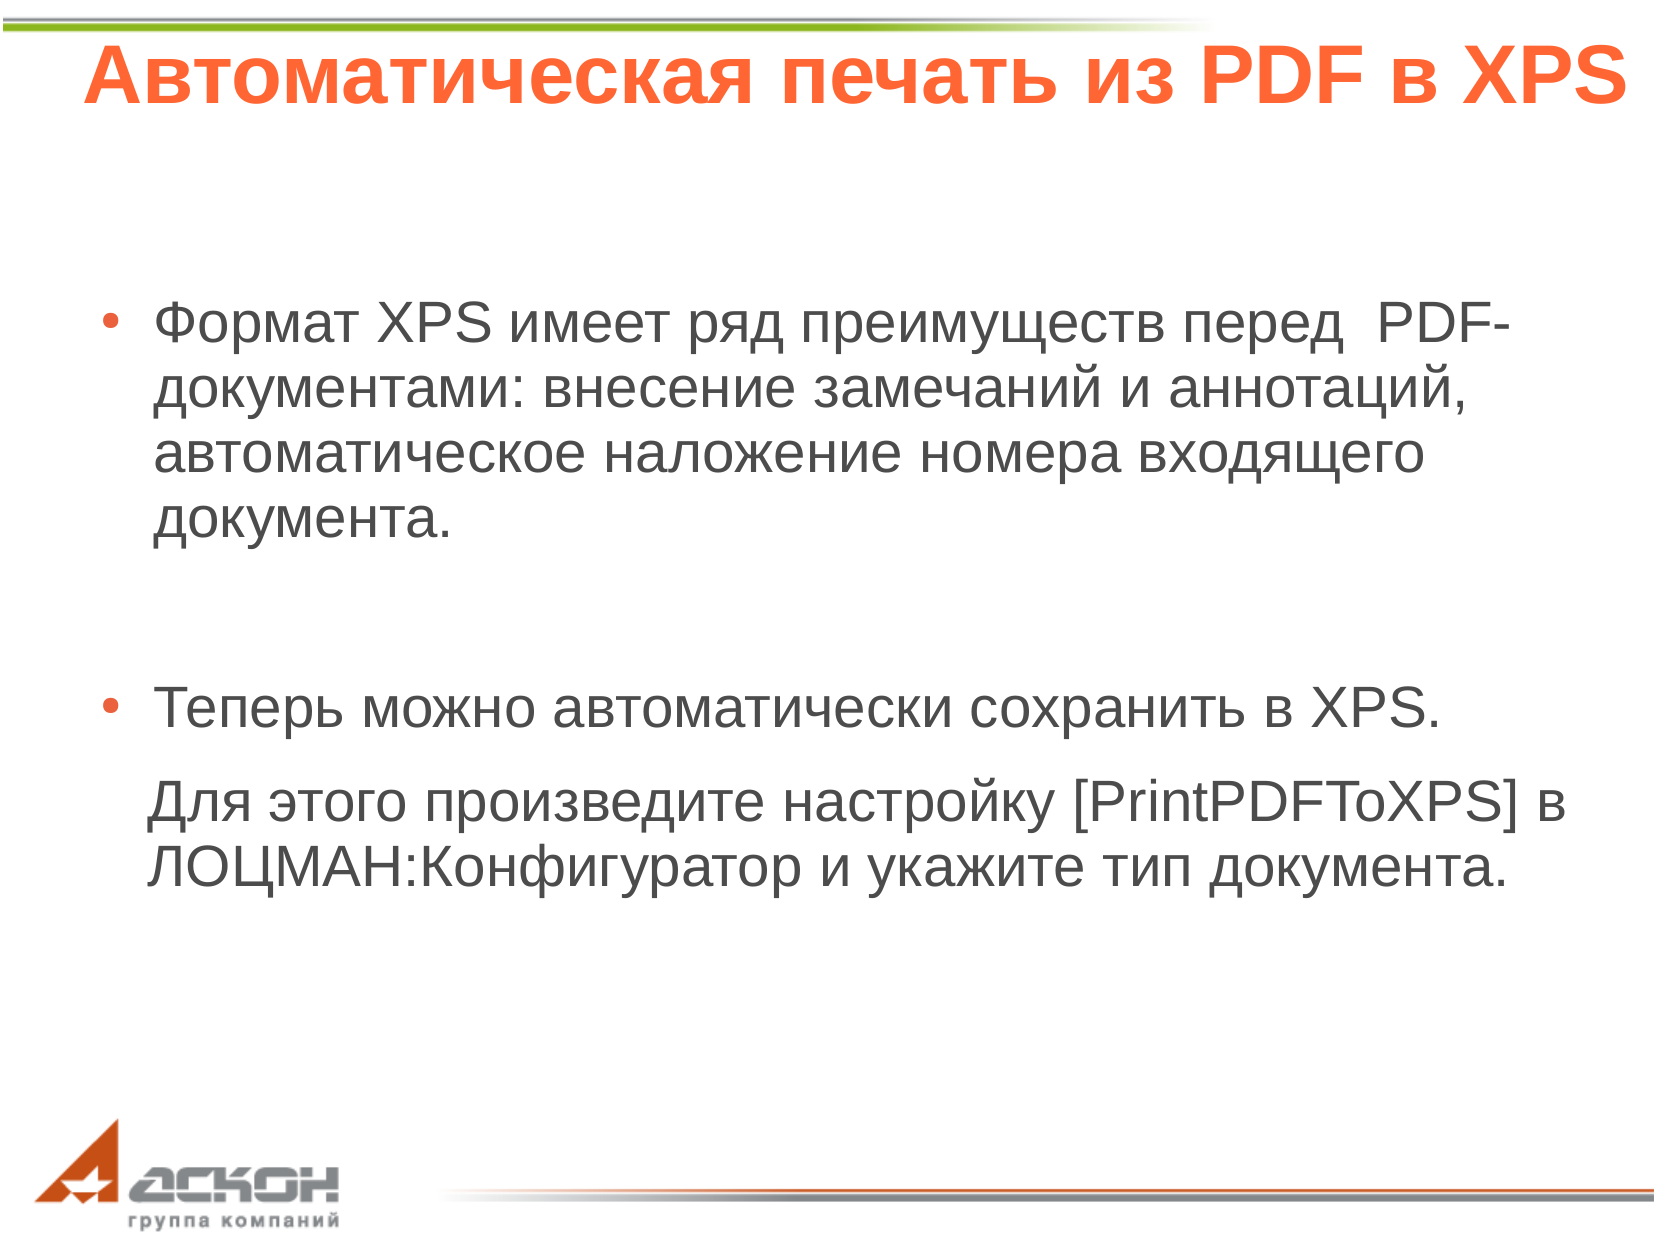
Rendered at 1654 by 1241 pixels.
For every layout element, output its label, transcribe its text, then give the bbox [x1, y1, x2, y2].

title Автоматическая печать из PDF в XPS [15, 25, 1631, 125]
picture [3, 0, 1654, 1241]
list Формат XPS имеет ряд преимуществ перед PDF-документами: внесение замечаний и аннотаций, автоматическое наложение номера входящего документа. Теперь можно автоматически сохранить в XPS. Для этого произведите настройку [PrintPDFToXPS] в ЛОЦМАН:Конфигуратор и укажите тип документа. [82, 290, 1571, 1109]
